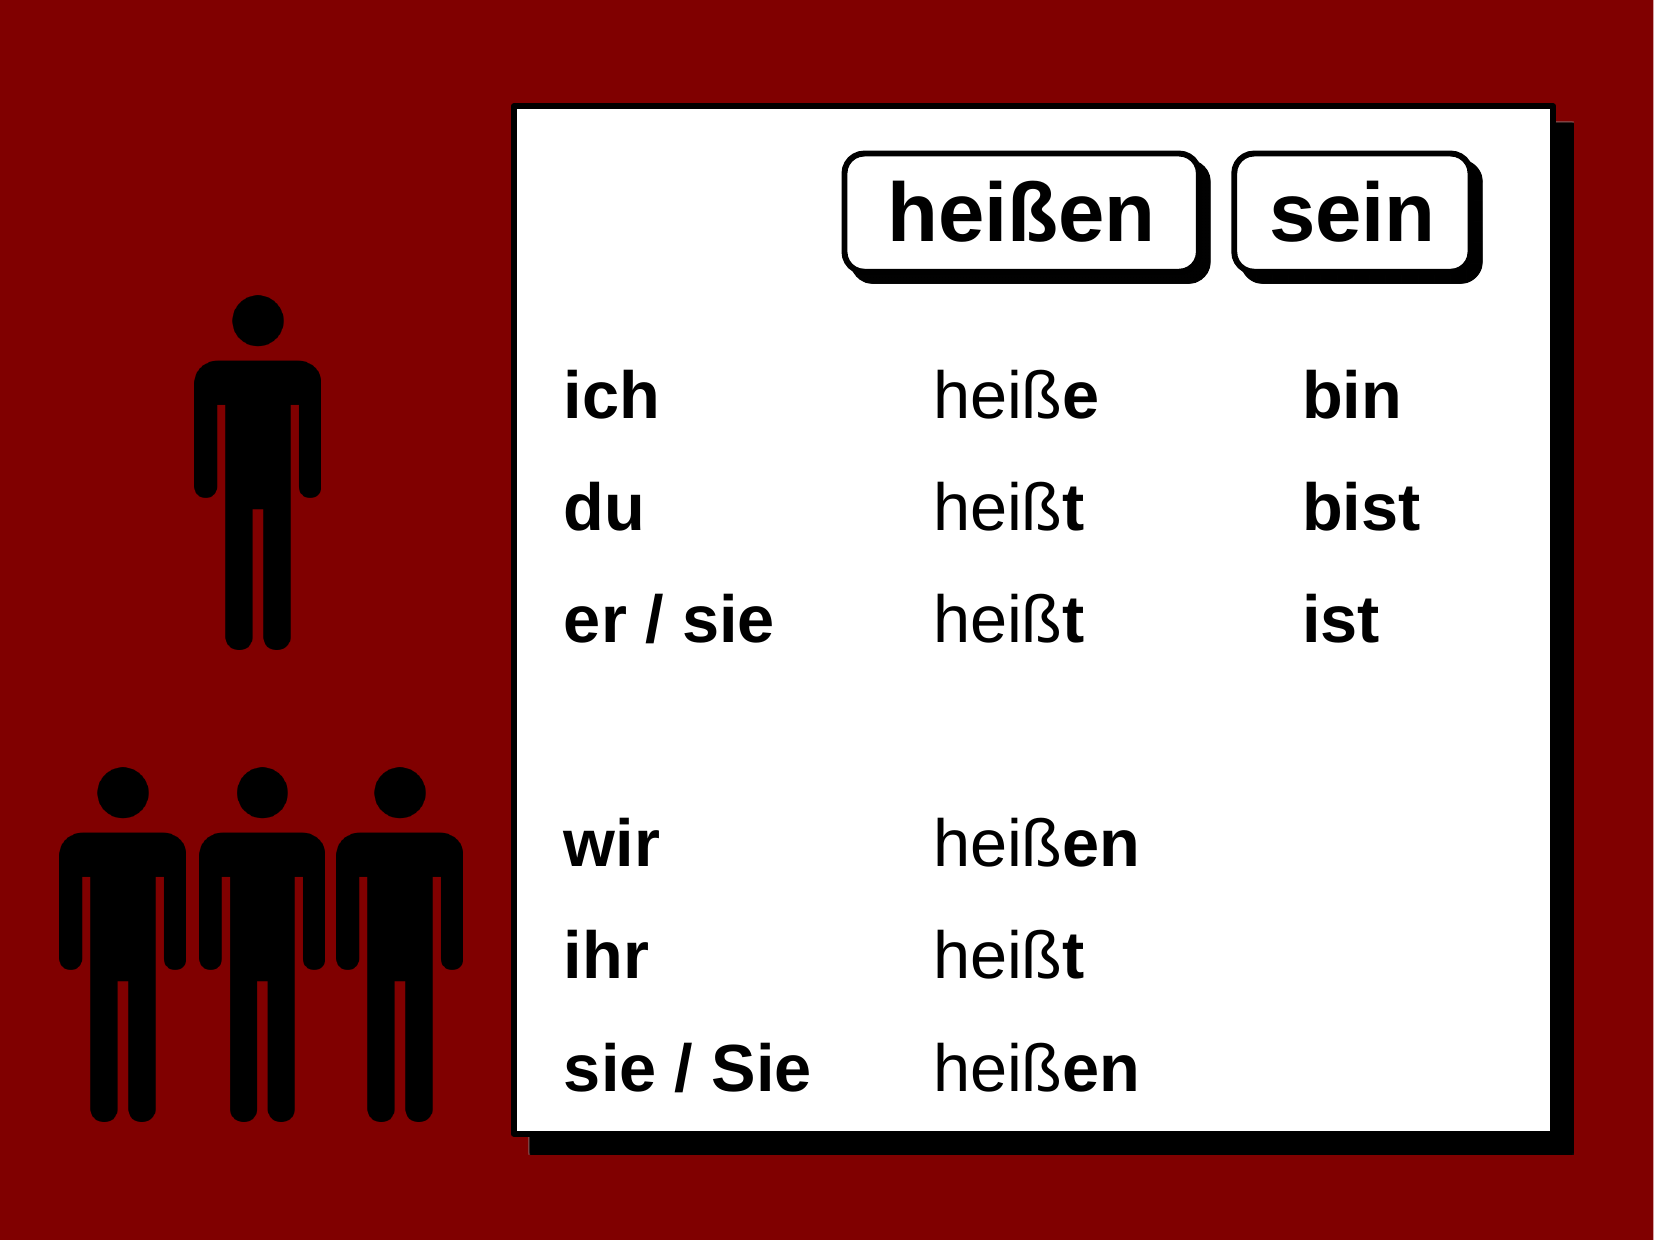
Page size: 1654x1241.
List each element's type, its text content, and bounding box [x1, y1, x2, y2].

picture [194, 295, 321, 650]
text_box ich heiße bin du heißt bist er / sie heißt ist wir heißen ihr heißt sie / Sie heißen [549, 312, 1554, 1106]
picture [336, 767, 463, 1123]
text_box sein [1234, 153, 1471, 272]
picture [59, 767, 186, 1123]
text_box heißen [844, 153, 1199, 272]
text_box [513, 106, 1554, 1134]
picture [199, 767, 325, 1123]
